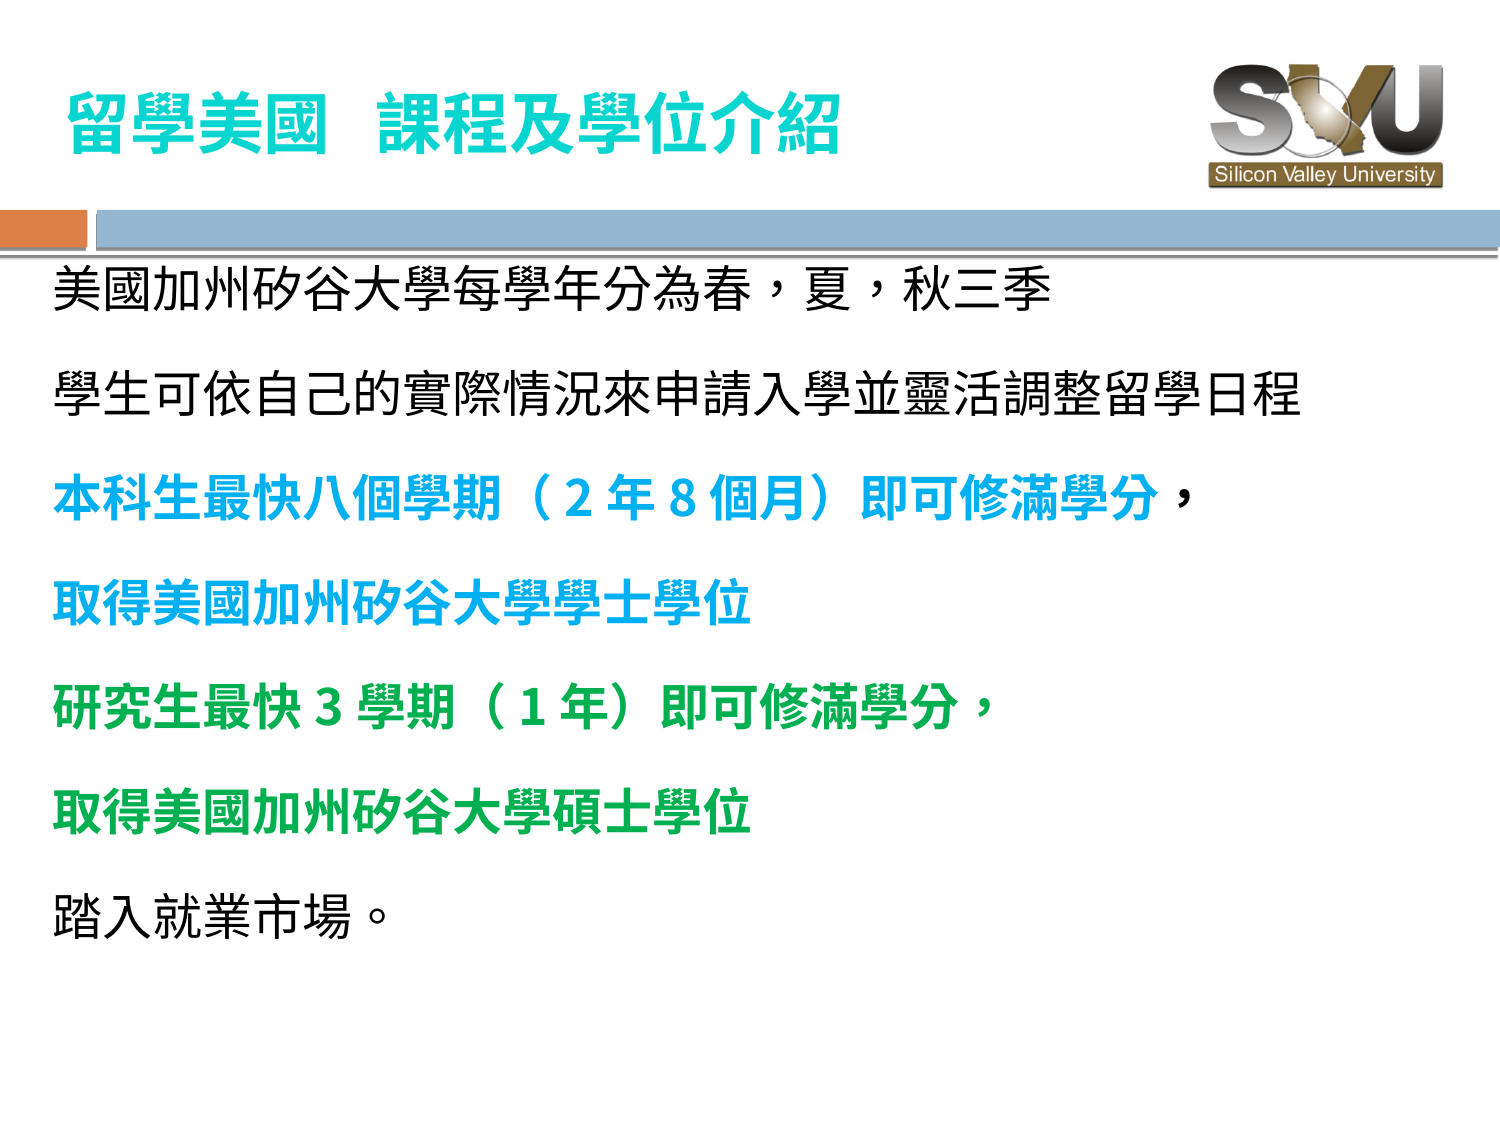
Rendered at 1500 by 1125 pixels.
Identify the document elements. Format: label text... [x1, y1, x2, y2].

list 美國加州矽谷大學每學年分為春，夏，秋三季 學生可依自己的實際情況來申請入學並靈活調整留學日程 本科生最快八個學期（2年8個月）即可修滿學分， 取得美國加州矽谷大學學士學位 研究生最快3學期（1年）即可修滿學分， 取得美國加州矽谷大學碩士學位 踏入就業市場。 [37, 249, 1425, 1088]
picture [1207, 61, 1445, 190]
text_box 留學美國 課程及學位介紹 [63, 81, 888, 162]
